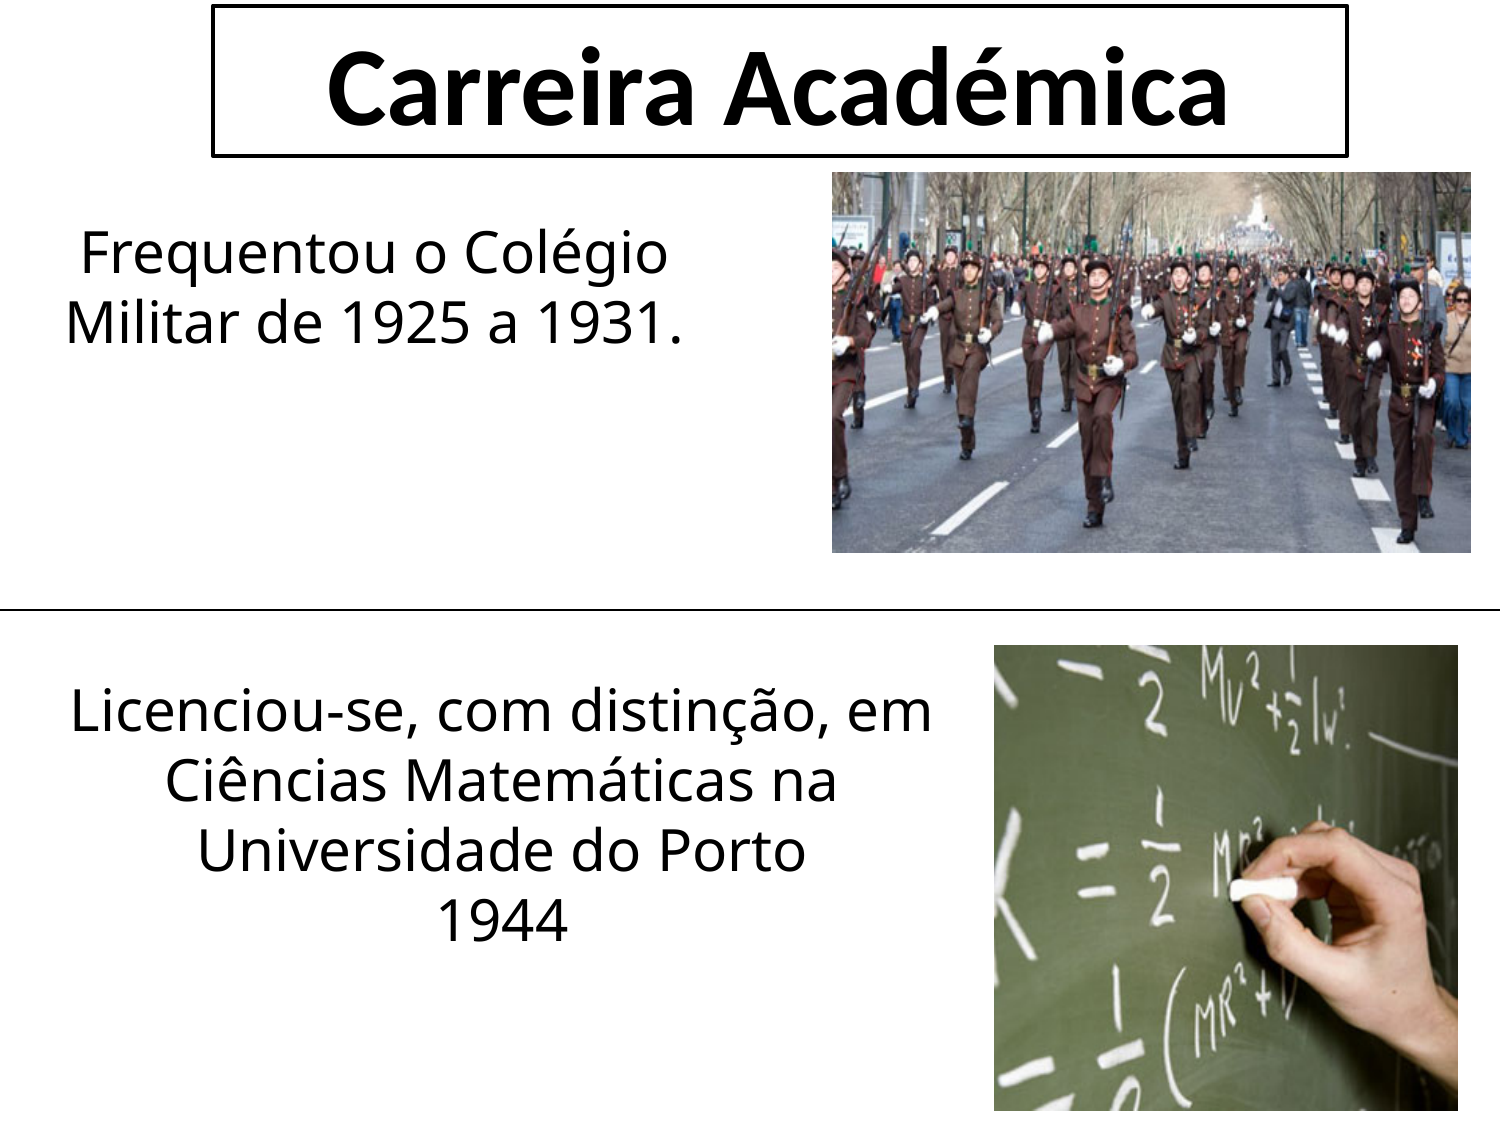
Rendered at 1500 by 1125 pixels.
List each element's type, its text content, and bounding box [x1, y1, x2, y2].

picture [994, 645, 1458, 1111]
text_box Carreira Académica [213, 6, 1347, 156]
text_box Licenciou-se, com distinção, em Ciências Matemáticas na Universidade do Porto 1944 [29, 665, 975, 961]
picture [832, 172, 1471, 553]
text_box Frequentou o Colégio Militar de 1925 a 1931. [0, 208, 749, 363]
